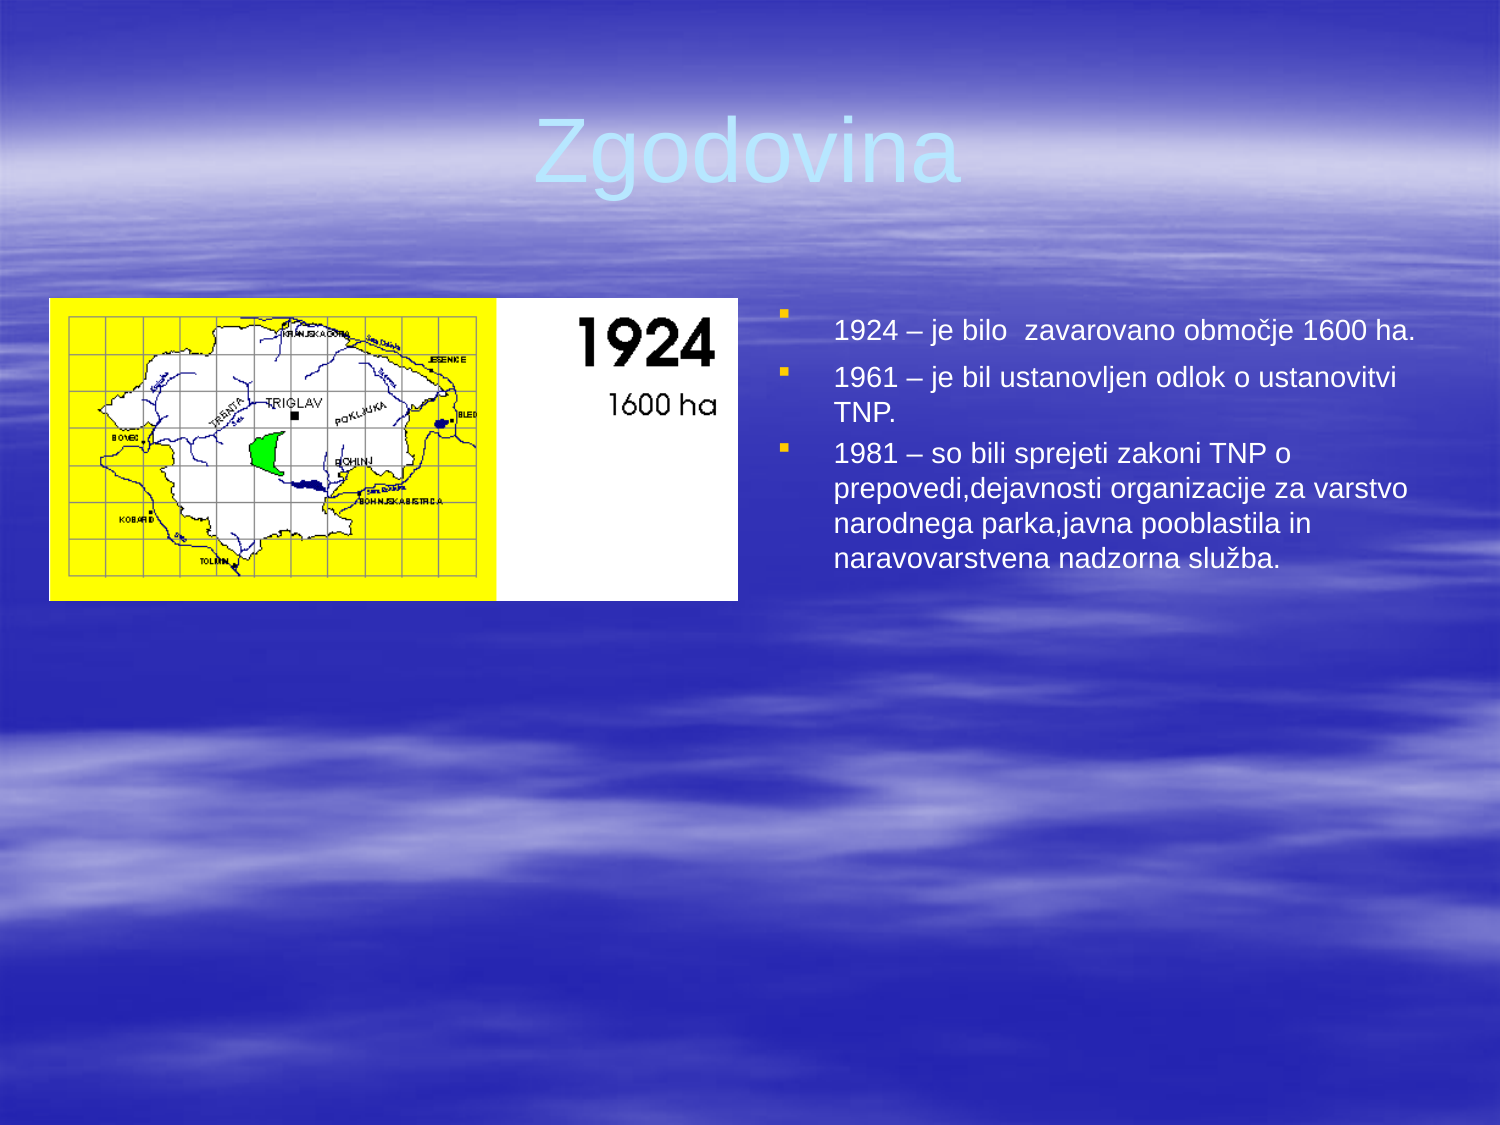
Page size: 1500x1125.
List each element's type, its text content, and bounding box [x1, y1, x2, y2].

picture [0, 0, 1500, 1125]
title Zgodovina [49, 37, 1446, 255]
list 1924 – je bilo zavarovano območje 1600 ha. 1961 – je bil ustanovljen odlok o ustanovitvi TNP. 1981 – so bili sprejeti zakoni TNP o prepovedi,dejavnosti organizacije za varstvo narodnega parka,javna pooblastila in naravovarstvena nadzorna služba. [762, 275, 1451, 1001]
